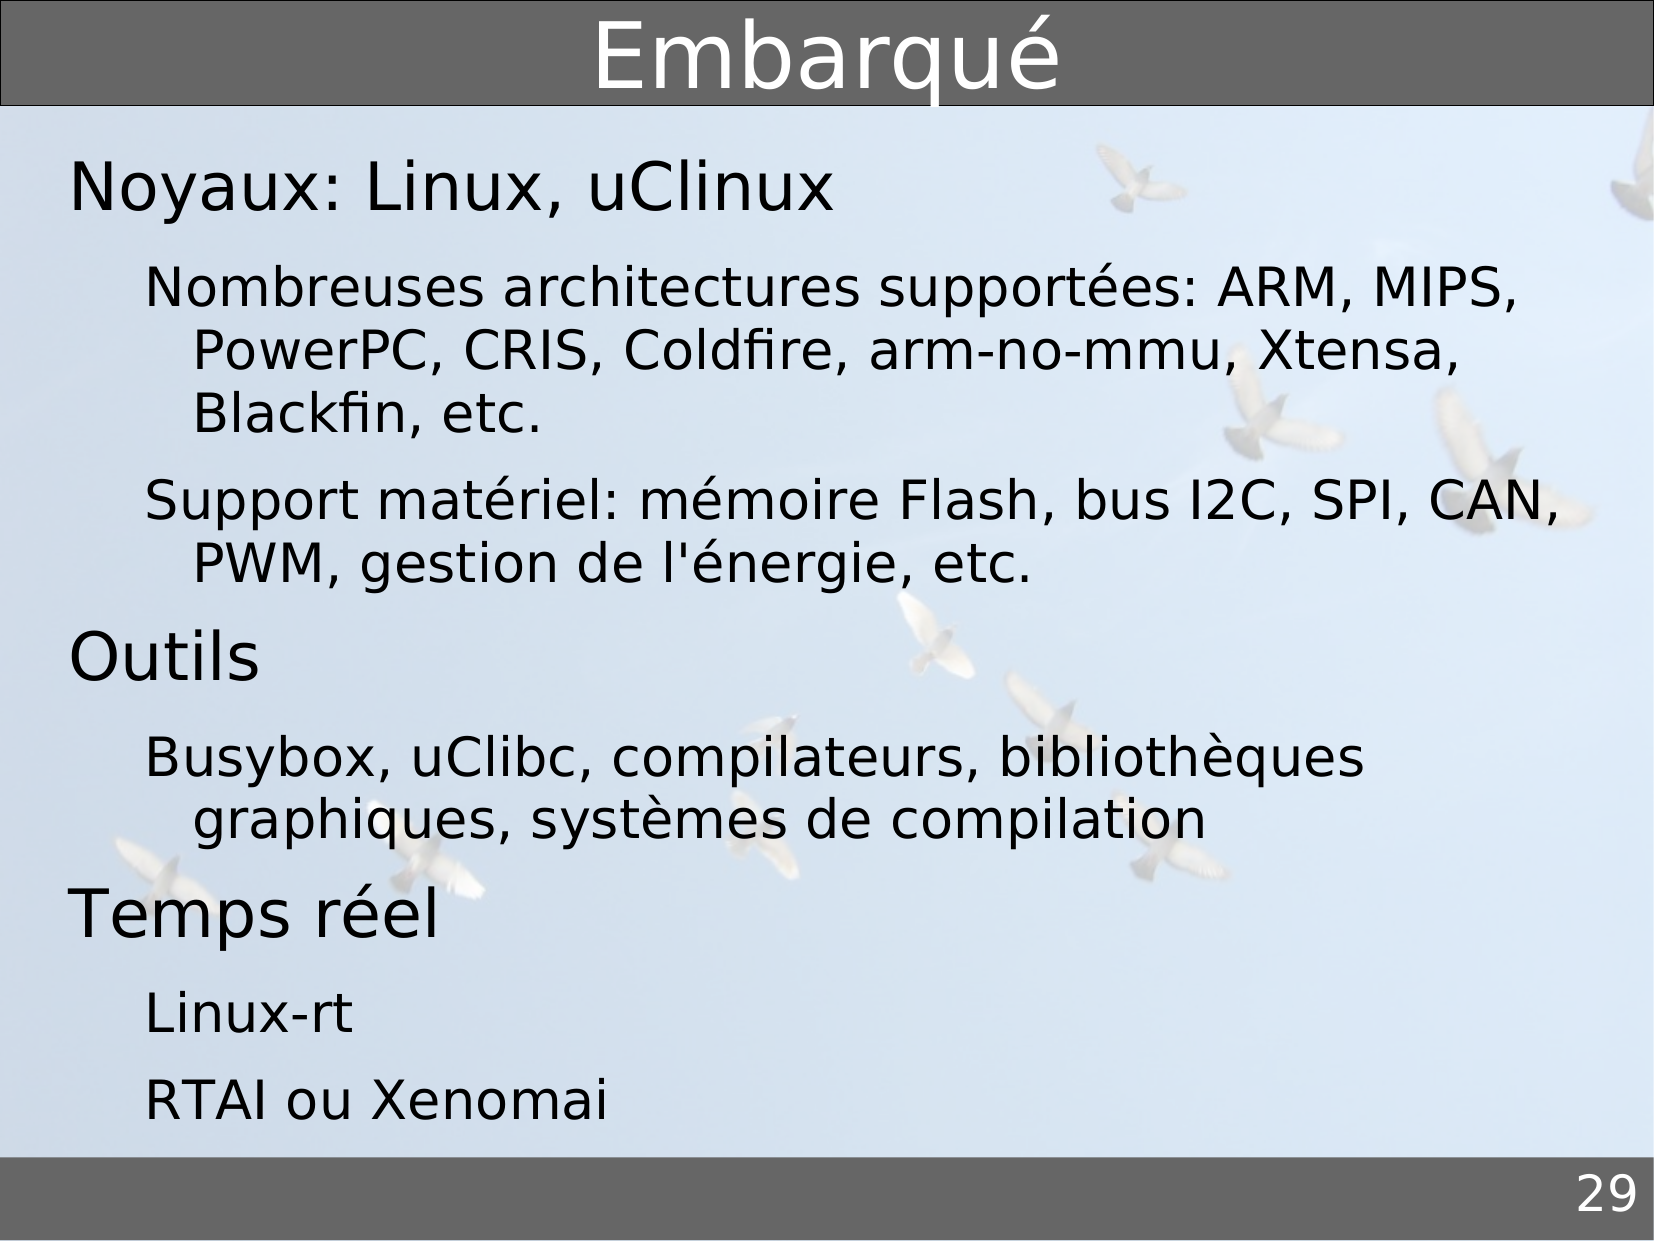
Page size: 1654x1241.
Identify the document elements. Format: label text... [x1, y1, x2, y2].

title Embarqué [0, 2, 1654, 110]
list Noyaux: Linux, uClinux Nombreuses architectures supportées: ARM, MIPS, PowerPC, CRIS, Coldfire, arm-no-mmu, Xtensa, Blackfin, etc. Support matériel: mémoire Flash, bus I2C, SPI, CAN, PWM, gestion de l'énergie, etc. Outils Busybox, uClibc, compilateurs, bibliothèques graphiques, systèmes de compilation Temps réel Linux-rt RTAI ou Xenomai [50, 148, 1612, 1133]
